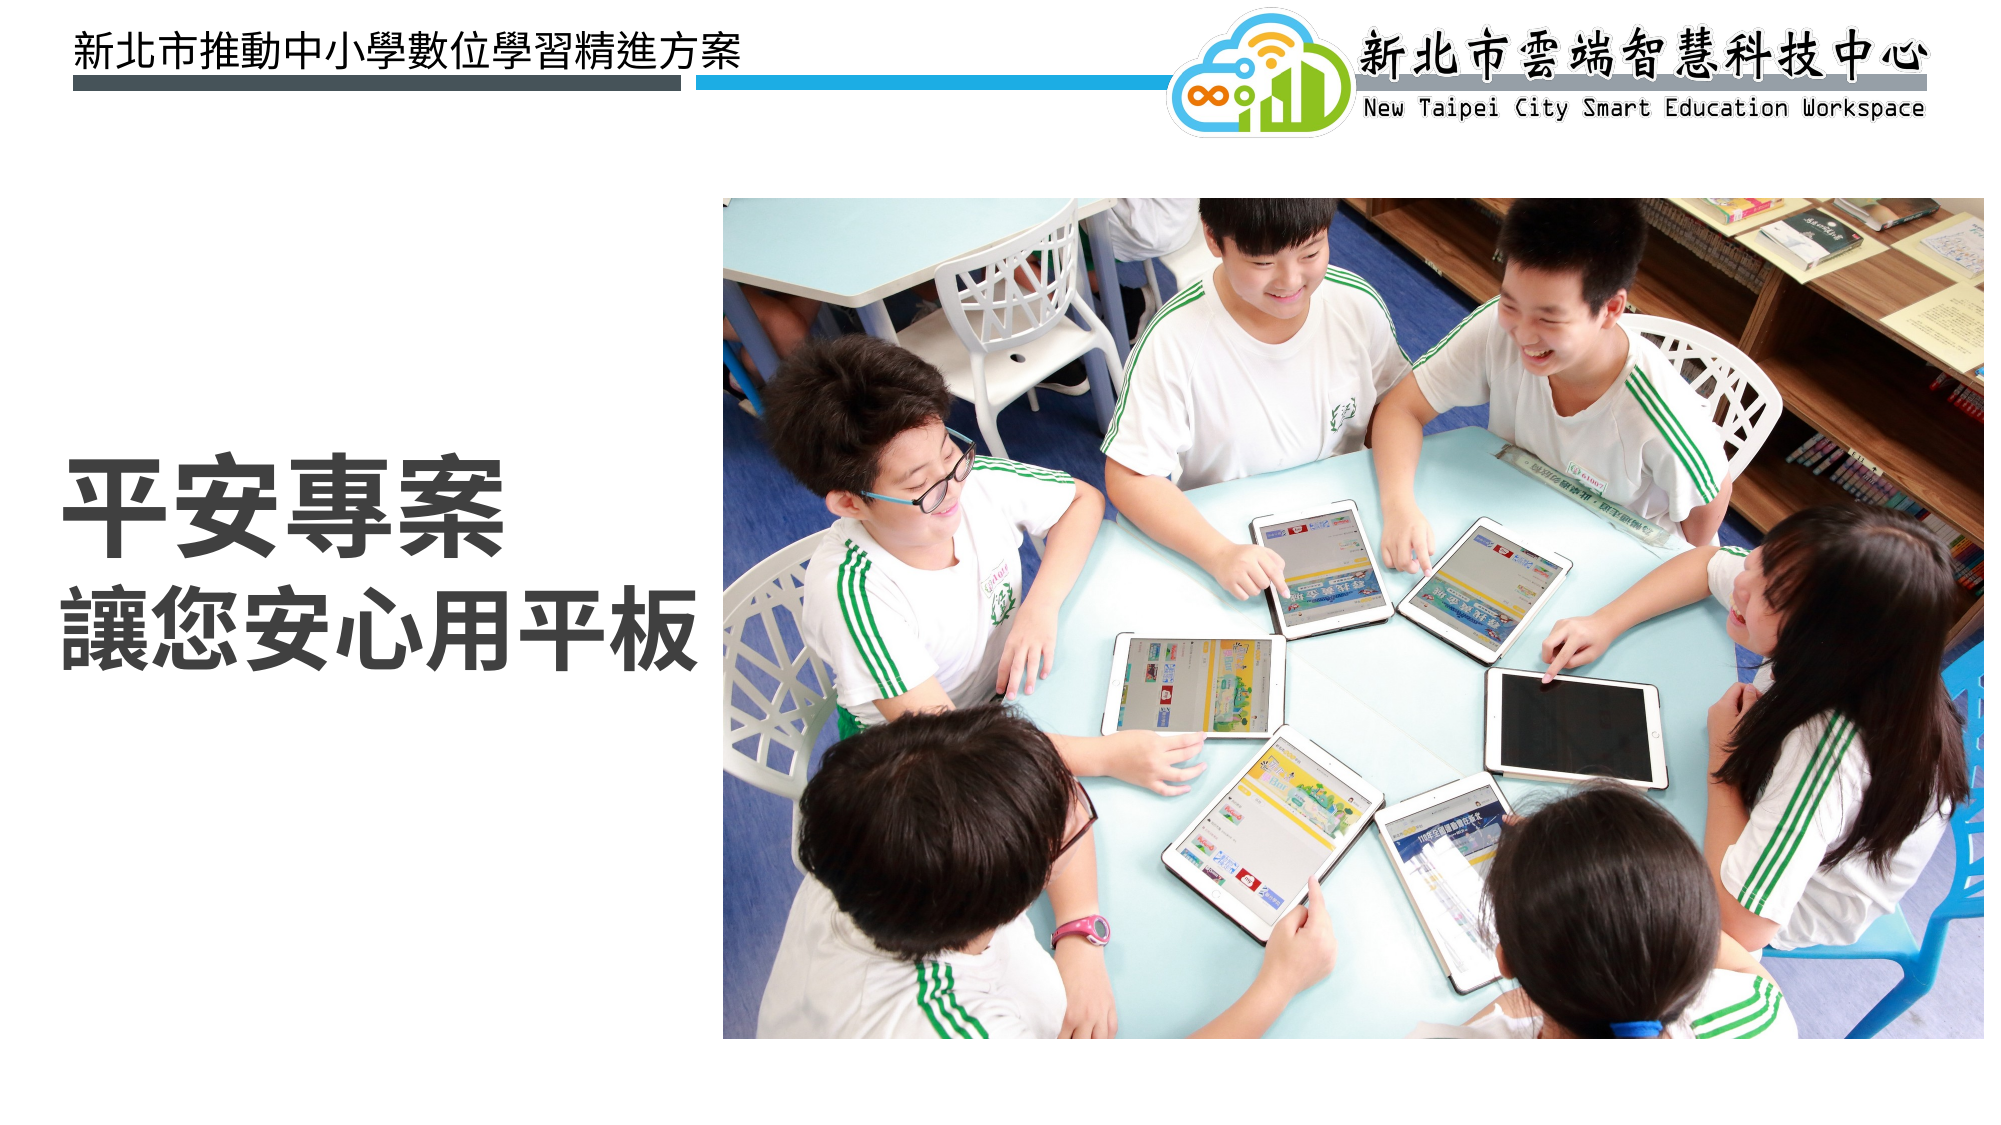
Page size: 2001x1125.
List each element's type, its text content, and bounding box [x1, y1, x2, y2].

picture [723, 198, 1984, 1039]
text_box 新北市推動中小學數位學習精進方案 [59, 18, 766, 83]
picture [1160, 2, 1938, 145]
title 平安專案 讓您安心用平板 [43, 329, 1853, 689]
